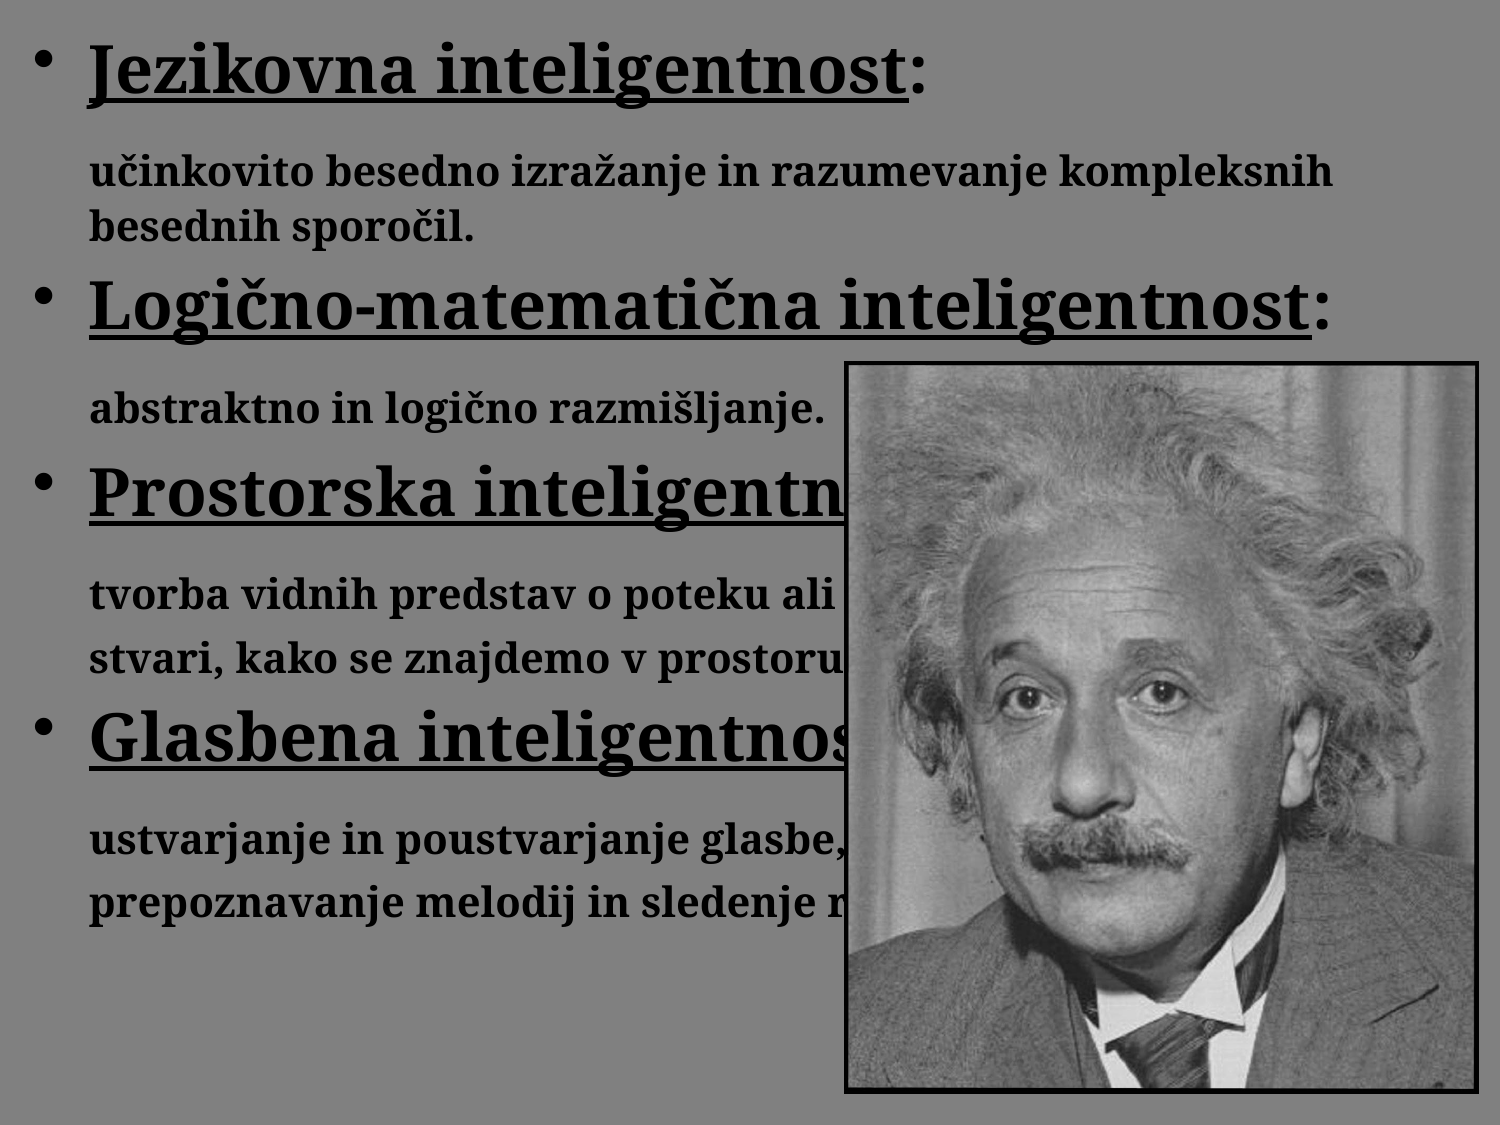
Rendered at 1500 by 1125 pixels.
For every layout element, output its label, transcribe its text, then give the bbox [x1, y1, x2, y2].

picture [844, 361, 1479, 1094]
list Jezikovna inteligentnost: učinkovito besedno izražanje in razumevanje kompleksnih besednih sporočil. Logično-matematična inteligentnost: abstraktno in logično razmišljanje. Prostorska inteligentnost: tvorba vidnih predstav o poteku ali videzu stvari, kako se znajdemo v prostoru. Glasbena inteligentnost: ustvarjanje in poustvarjanje glasbe, prepoznavanje melodij in sledenje ritmu. [17, 19, 1448, 1059]
